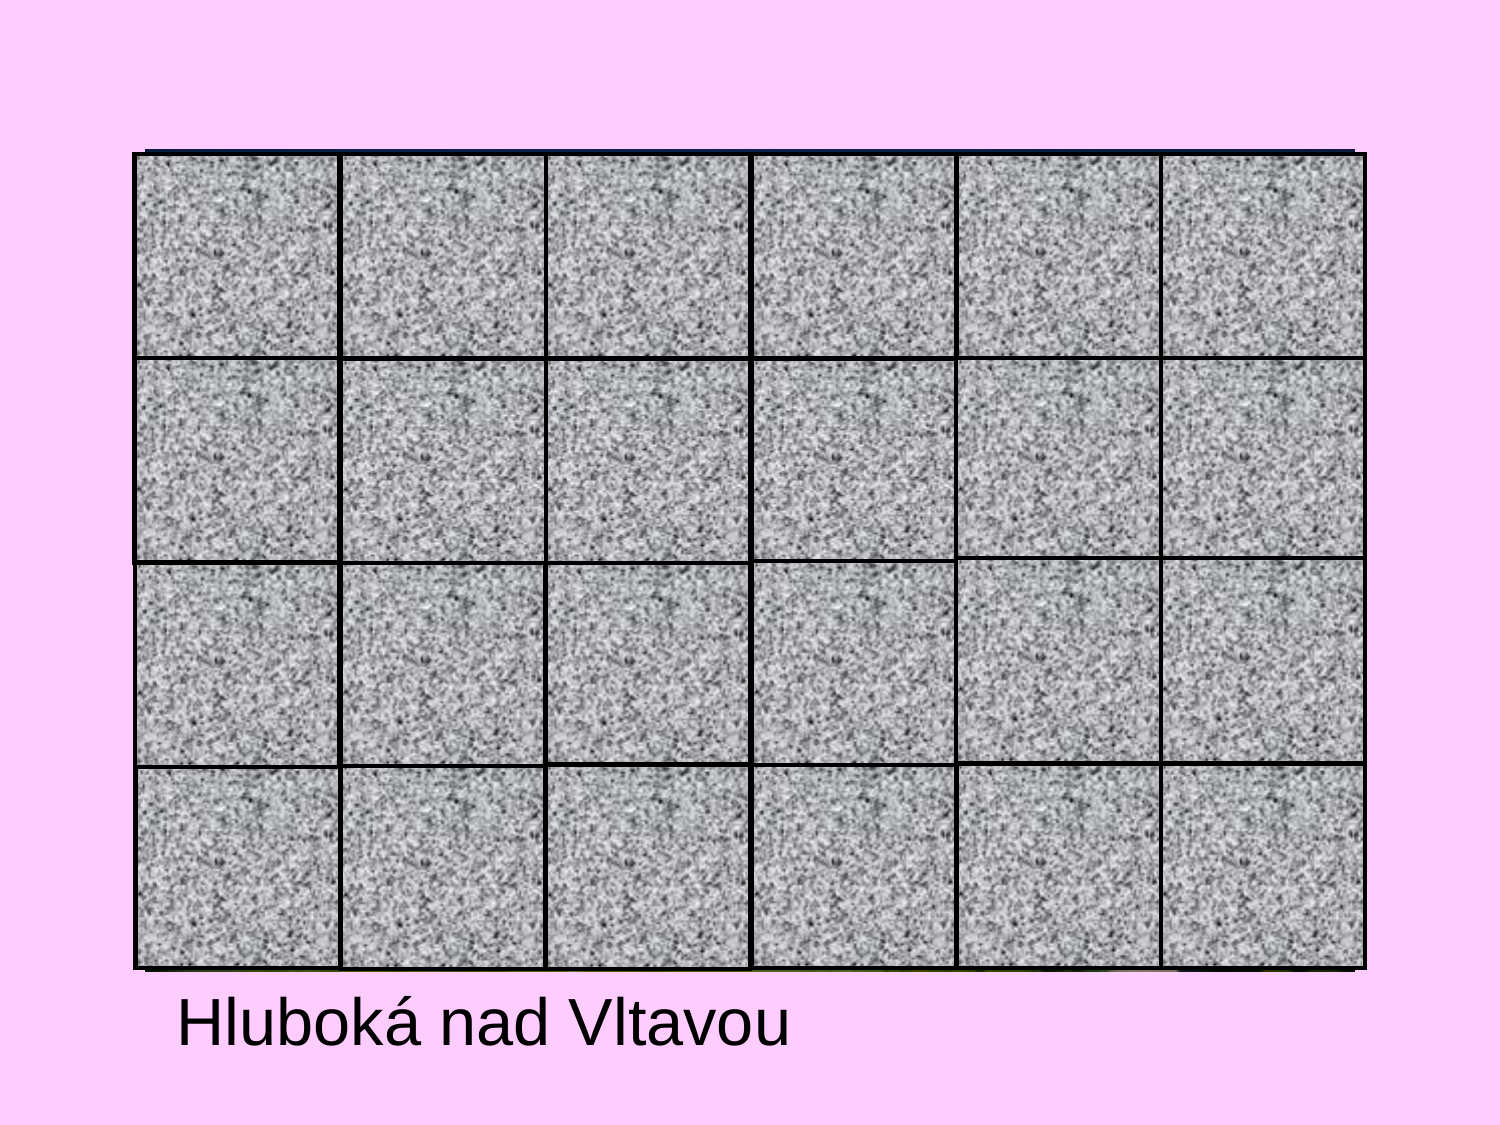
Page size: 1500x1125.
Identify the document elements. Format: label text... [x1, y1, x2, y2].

picture [145, 149, 1355, 972]
text_box [134, 153, 340, 969]
text_box [752, 153, 1366, 969]
text_box Hluboká nad Vltavou [161, 971, 957, 1067]
text_box [341, 153, 751, 970]
